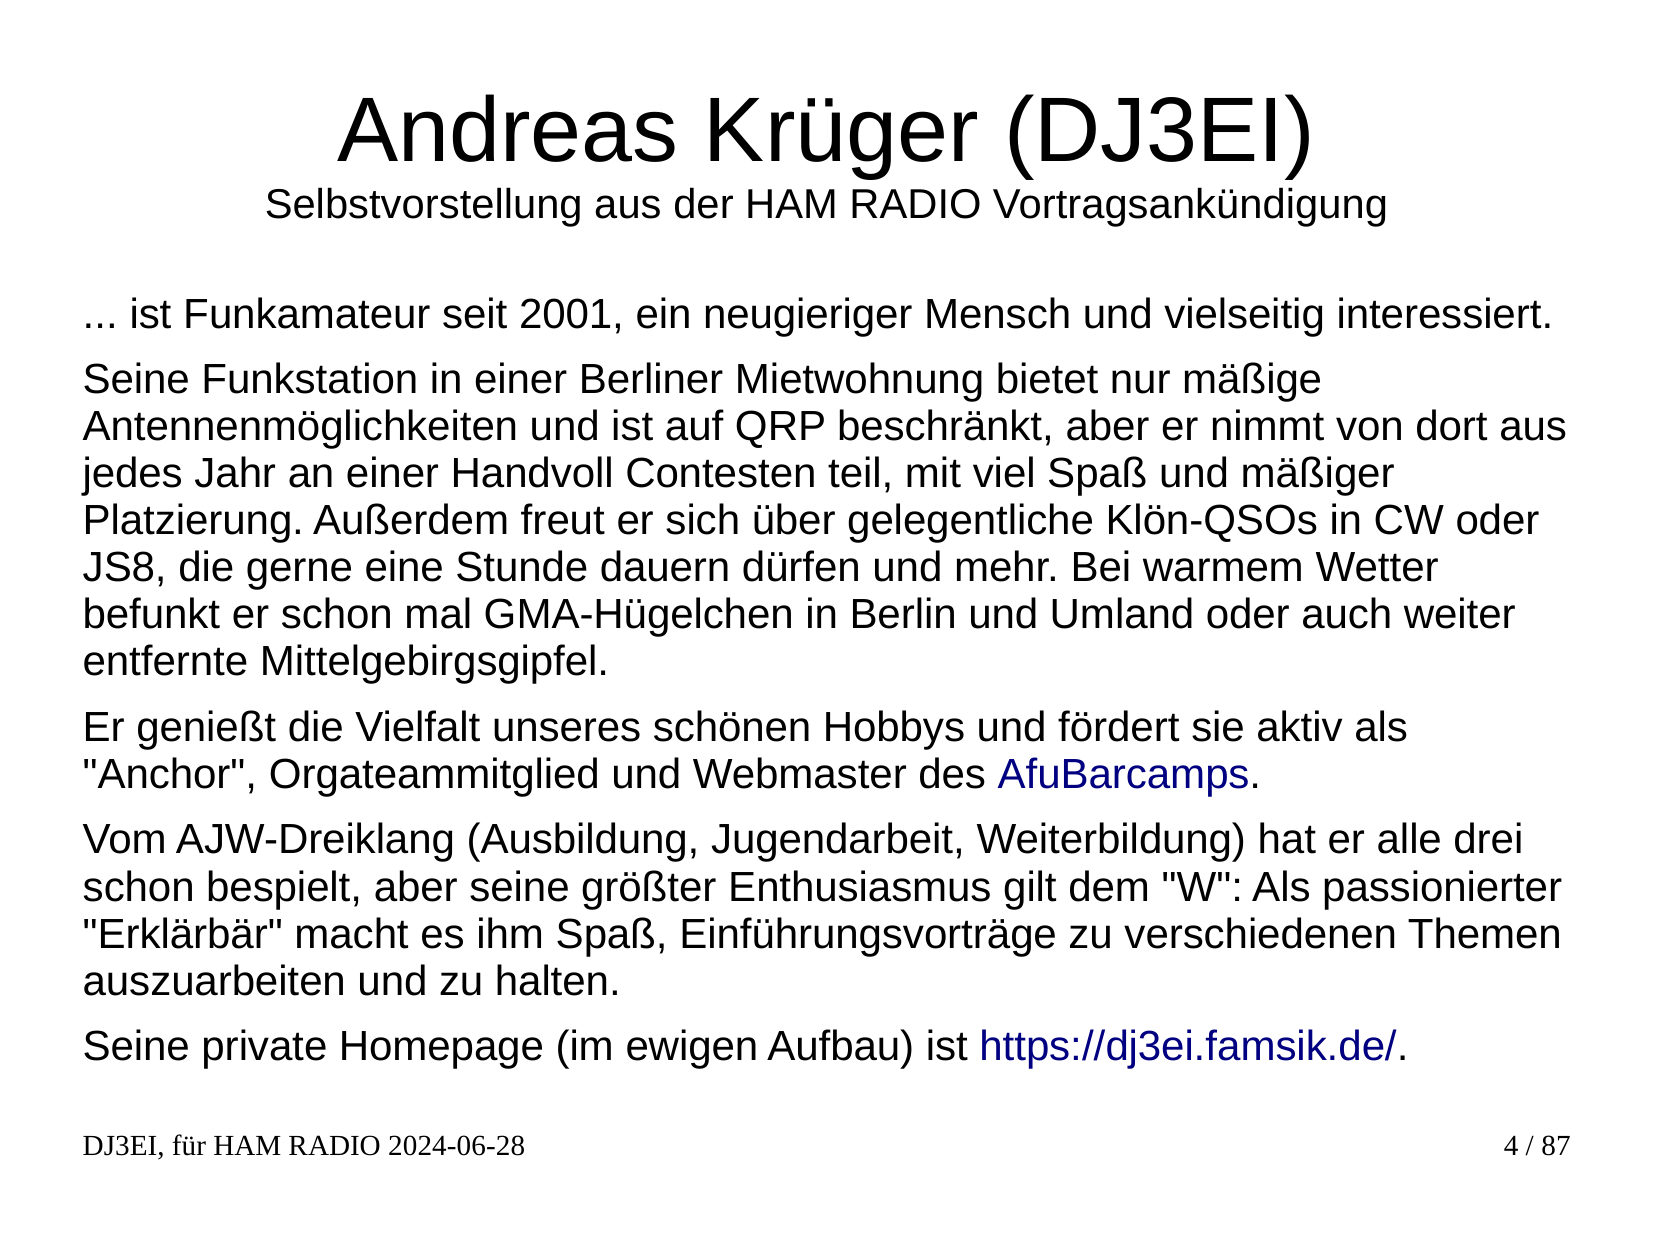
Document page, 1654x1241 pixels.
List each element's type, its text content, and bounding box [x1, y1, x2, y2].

list ... ist Funkamateur seit 2001, ein neugieriger Mensch und vielseitig interessiert. Seine Funkstation in einer Berliner Mietwohnung bietet nur mäßige Antennenmöglichkeiten und ist auf QRP beschränkt, aber er nimmt von dort aus jedes Jahr an einer Handvoll Contesten teil, mit viel Spaß und mäßiger Platzierung. Außerdem freut er sich über gelegentliche Klön-QSOs in CW oder JS8, die gerne eine Stunde dauern dürfen und mehr. Bei warmem Wetter befunkt er schon mal GMA-Hügelchen in Berlin und Umland oder auch weiter entfernte Mittelgebirgsgipfel. Er genießt die Vielfalt unseres schönen Hobbys und fördert sie aktiv als "Anchor", Orgateammitglied und Webmaster des AfuBarcamps. Vom AJW-Dreiklang (Ausbildung, Jugendarbeit, Weiterbildung) hat er alle drei schon bespielt, aber seine größter Enthusiasmus gilt dem "W": Als passionierter "Erklärbär" macht es ihm Spaß, Einführungsvorträge zu verschiedenen Themen auszuarbeiten und zu halten. Seine private Homepage (im ewigen Aufbau) ist https://dj3ei.famsik.de/. [82, 290, 1571, 1087]
title Andreas Krüger (DJ3EI) Selbstvorstellung aus der HAM RADIO Vortragsankündigung [82, 49, 1571, 257]
